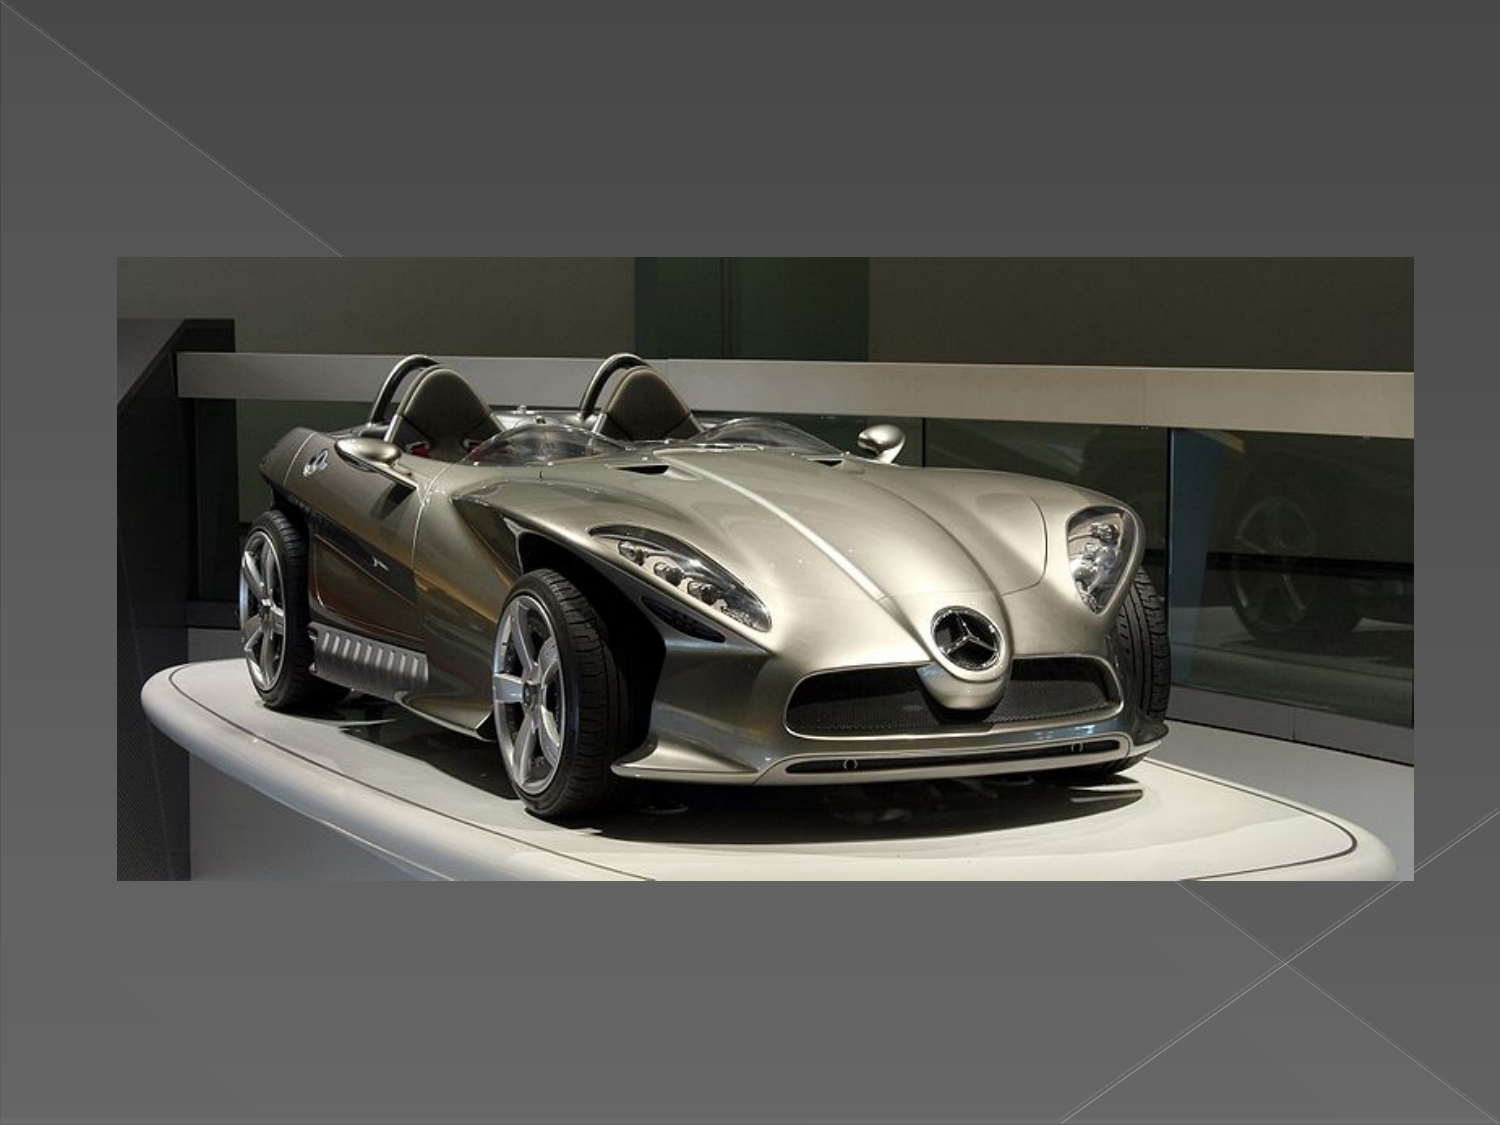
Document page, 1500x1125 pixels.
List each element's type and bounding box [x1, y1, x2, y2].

picture [117, 257, 1414, 881]
